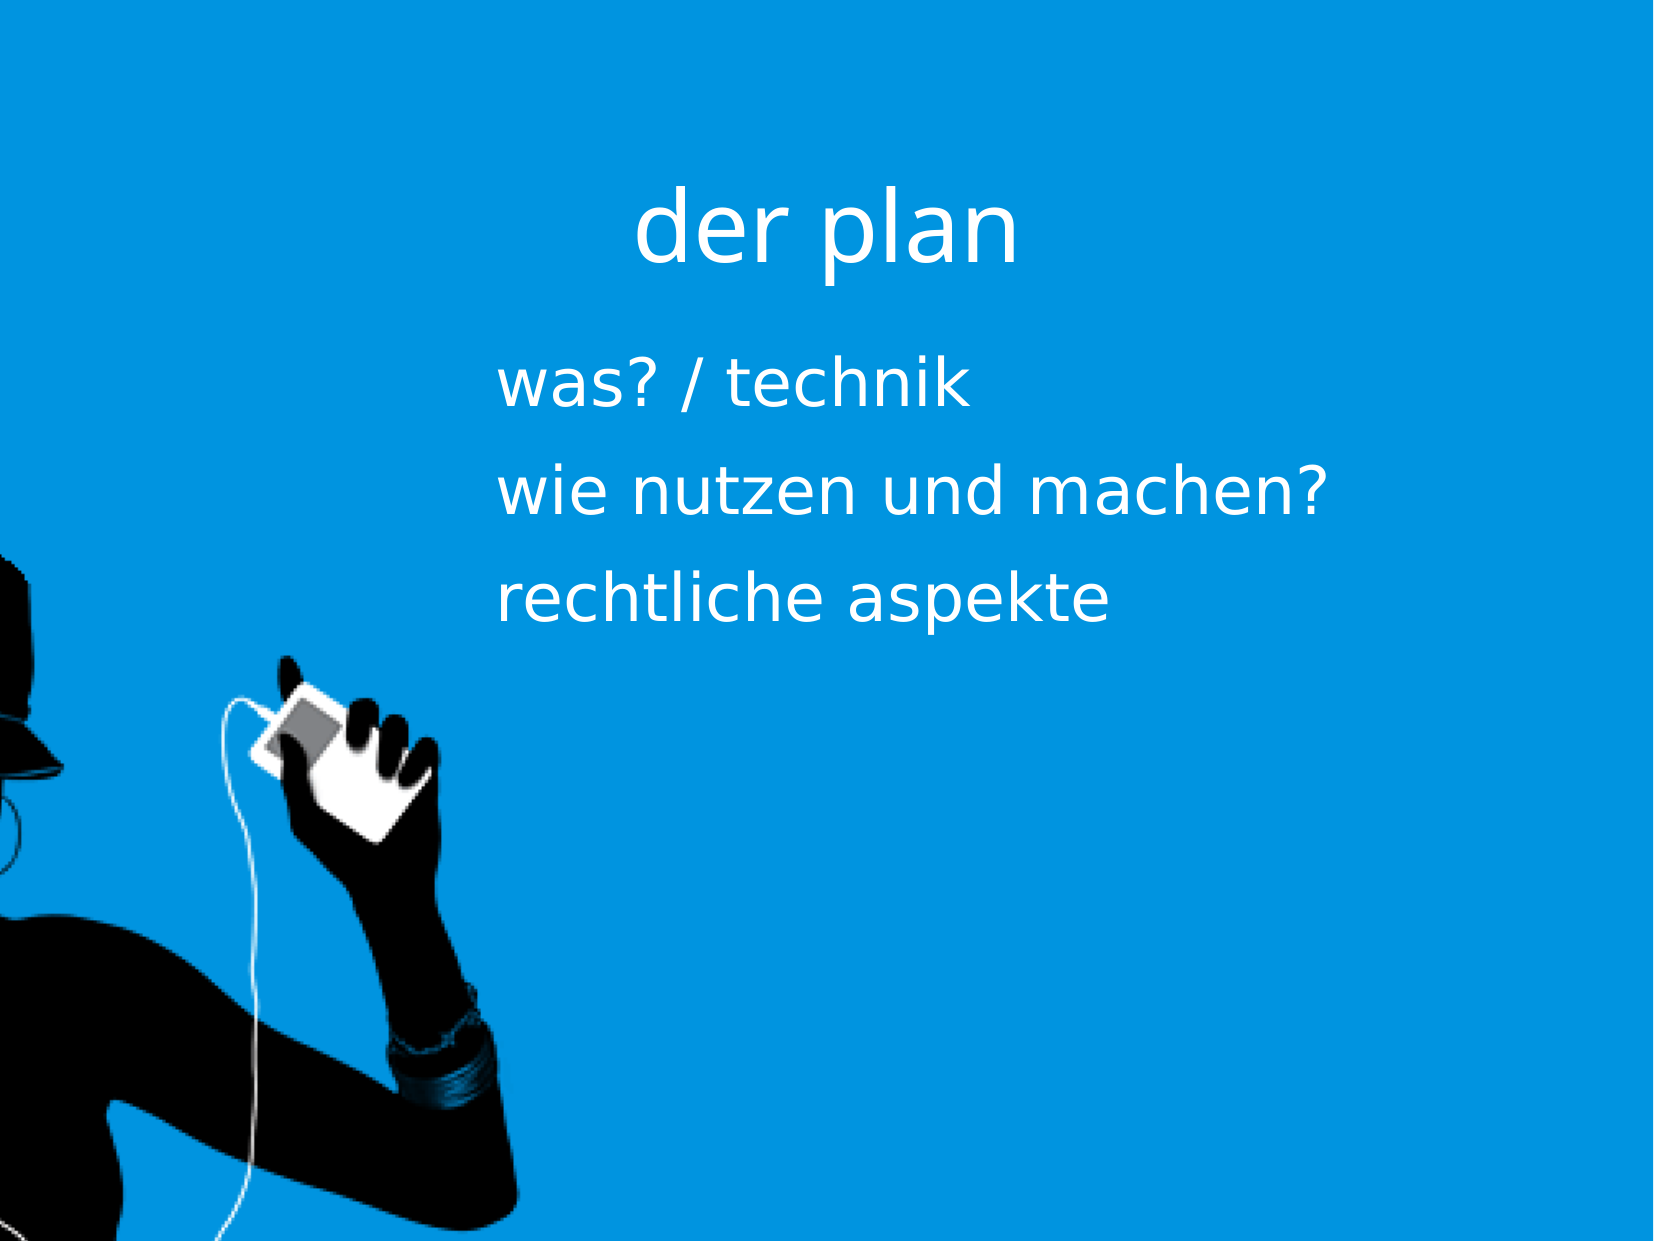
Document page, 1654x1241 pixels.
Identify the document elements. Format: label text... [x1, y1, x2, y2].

picture [0, 719, 60, 773]
list was? / technik wie nutzen und machen? rechtliche aspekte [477, 344, 1533, 1127]
picture [0, 558, 33, 720]
picture [31, 771, 59, 778]
title der plan [121, 102, 1533, 344]
picture [0, 657, 516, 1241]
